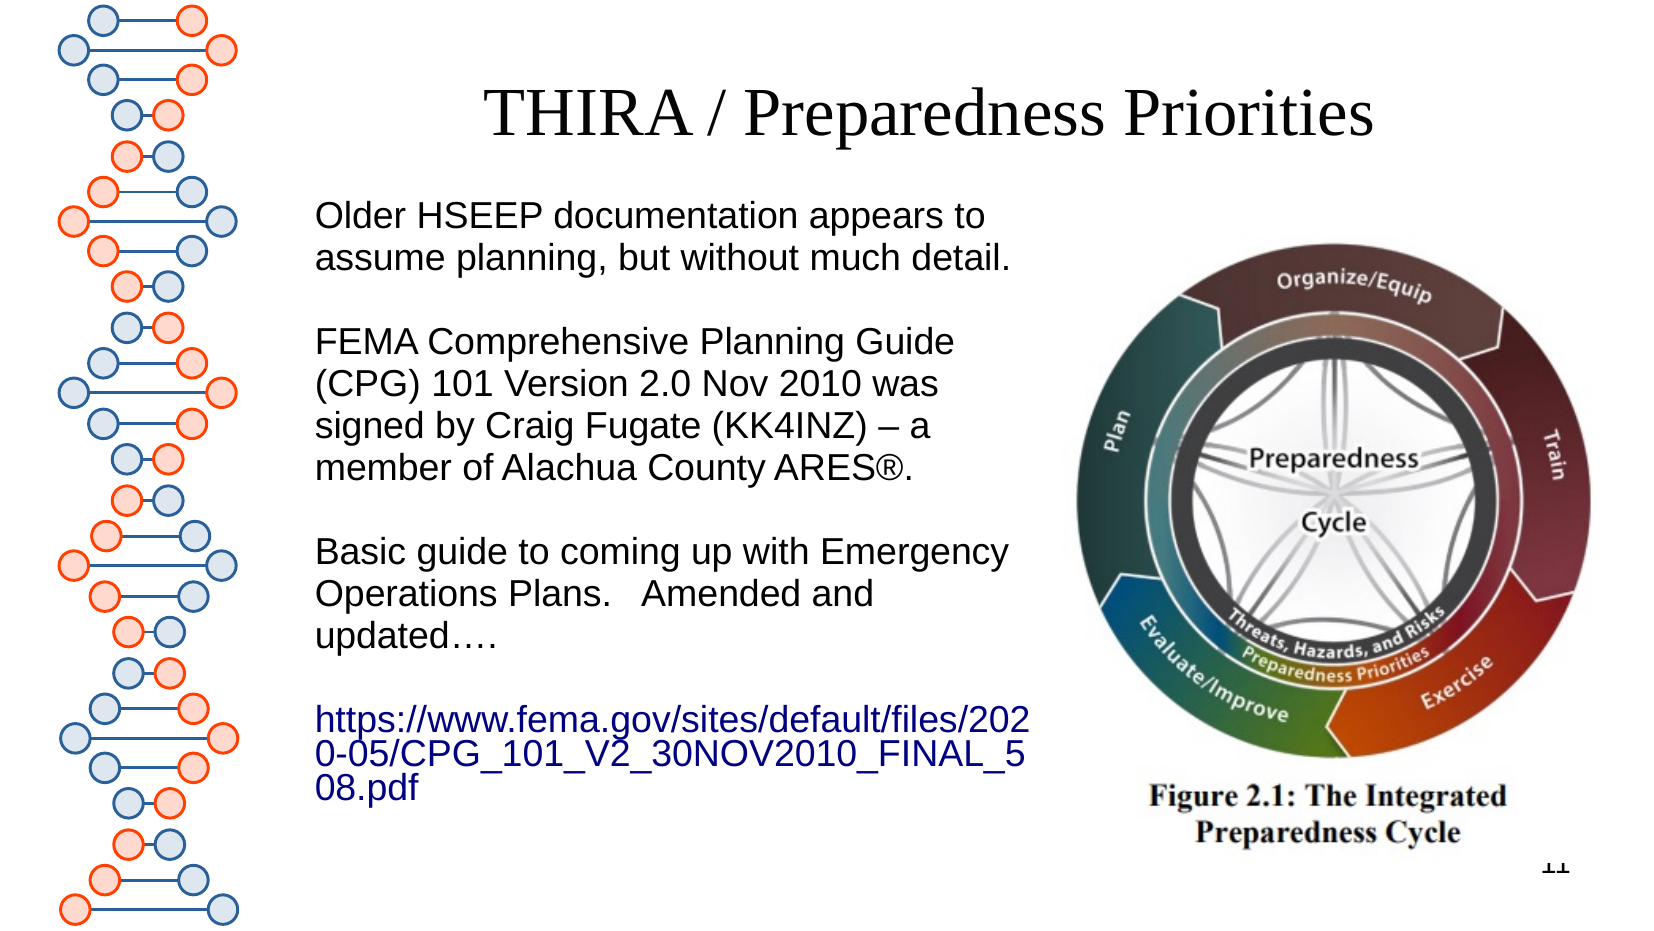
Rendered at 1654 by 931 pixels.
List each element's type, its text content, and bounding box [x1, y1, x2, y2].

title THIRA / Preparedness Priorities [265, 35, 1595, 189]
text_box Older HSEEP documentation appears to assume planning, but without much detail. FEMA Comprehensive Planning Guide (CPG) 101 Version 2.0 Nov 2010 was signed by Craig Fugate (KK4INZ) – a member of Alachua County ARES®. Basic guide to coming up with Emergency Operations Plans. Amended and updated…. https://www.fema.gov/sites/default/files/2020-05/CPG_101_V2_30NOV2010_FINAL_508.pdf [300, 187, 1051, 901]
picture [1061, 210, 1613, 863]
